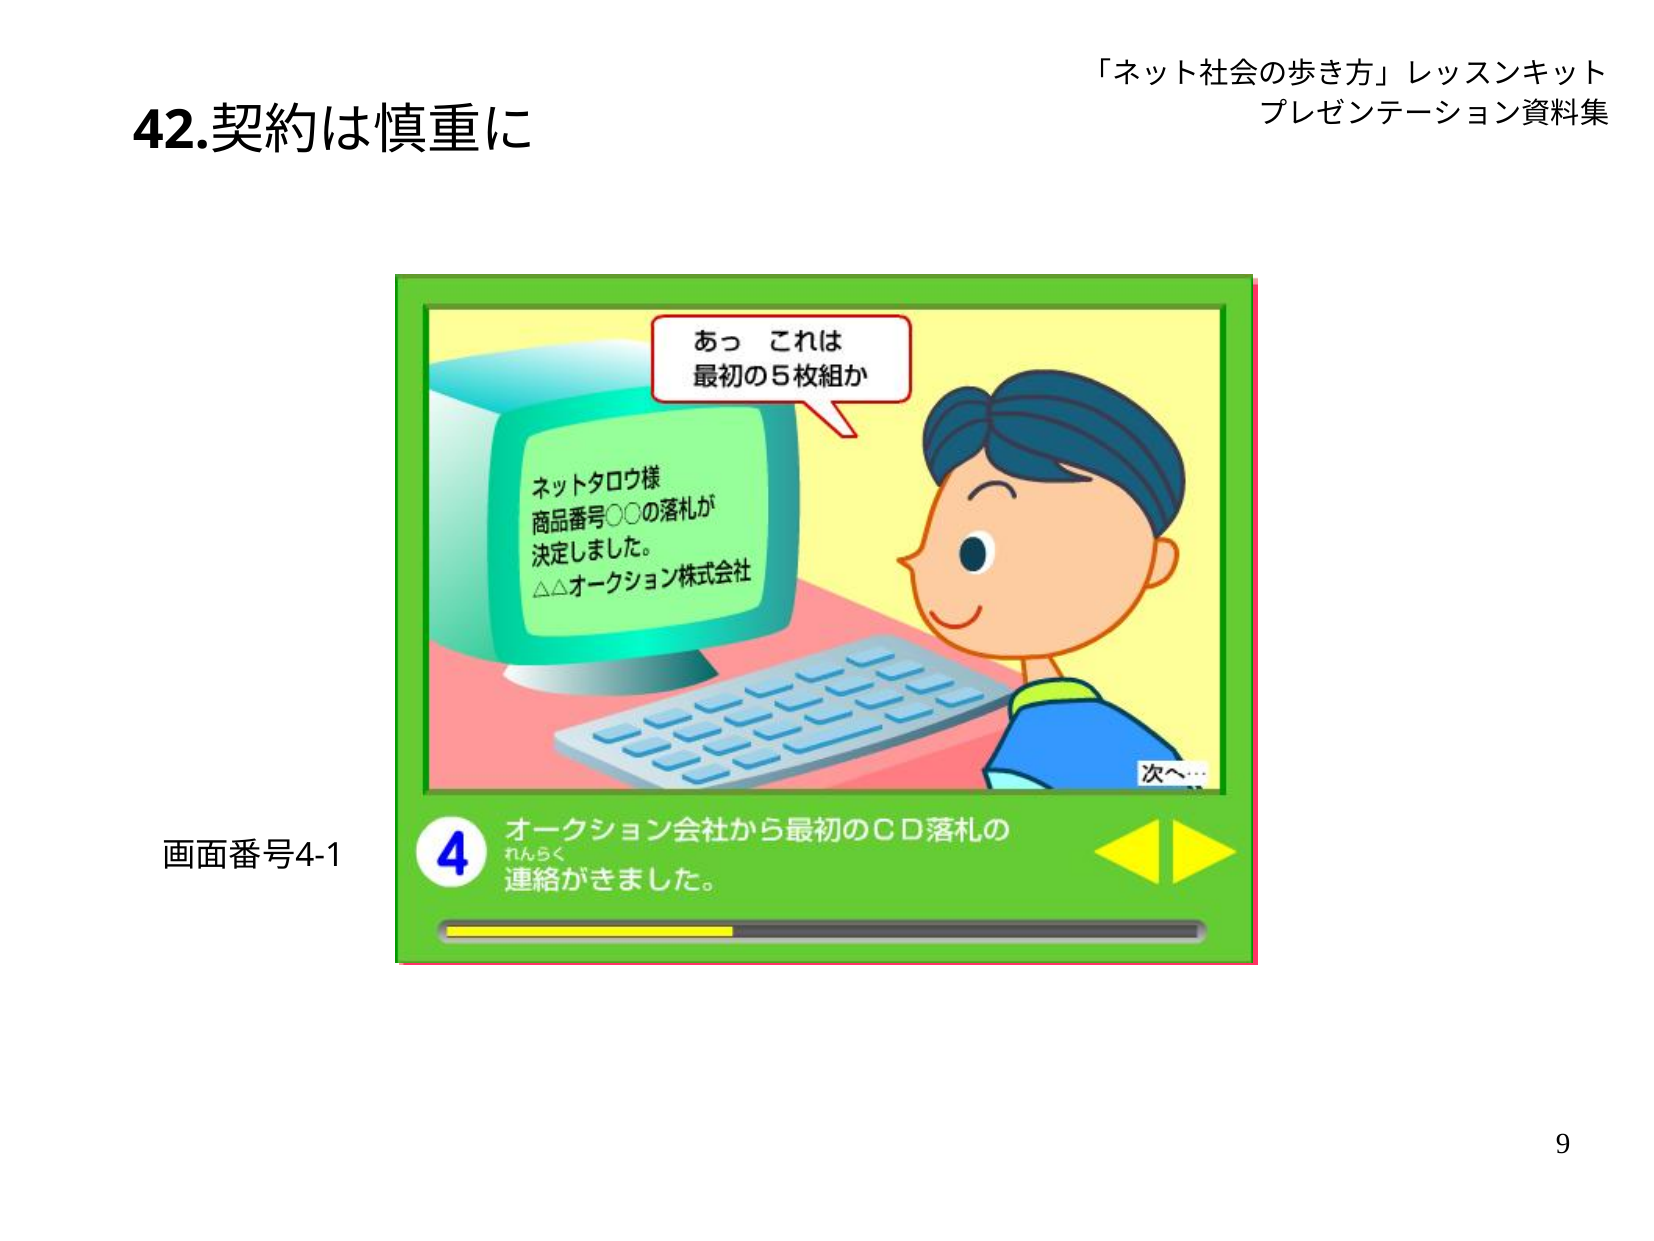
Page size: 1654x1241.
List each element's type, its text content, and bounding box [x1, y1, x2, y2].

text_box 42.契約は慎重に [118, 88, 1241, 169]
text_box 「ネット社会の歩き方」レッスンキット プレゼンテーション資料集 [1062, 44, 1625, 139]
picture [395, 274, 1258, 965]
text_box 画面番号4-1 [147, 826, 384, 882]
